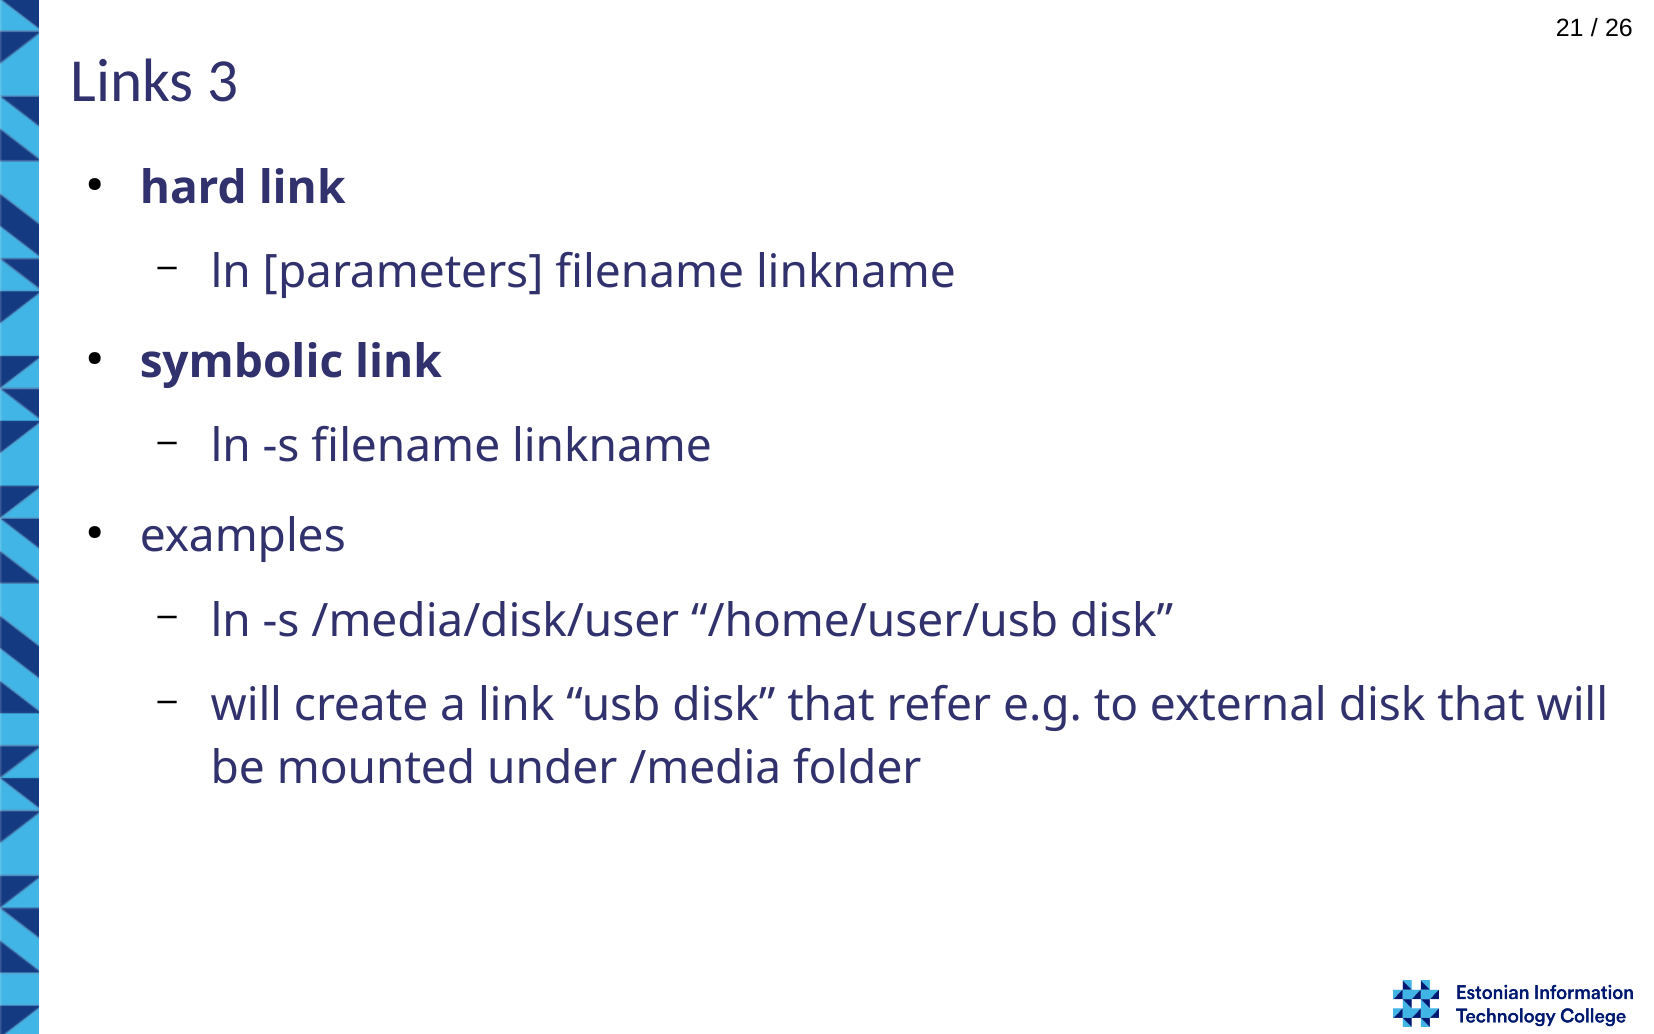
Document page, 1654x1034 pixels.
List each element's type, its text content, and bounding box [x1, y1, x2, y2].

picture [1393, 980, 1633, 1027]
list hard link ln [parameters] filename linkname symbolic link ln -s filename linkname examples ln -s /media/disk/user “/home/user/usb disk” will create a link “usb disk” that refer e.g. to external disk that will be mounted under /media folder [68, 153, 1630, 957]
title Links 3 [70, 41, 1630, 130]
